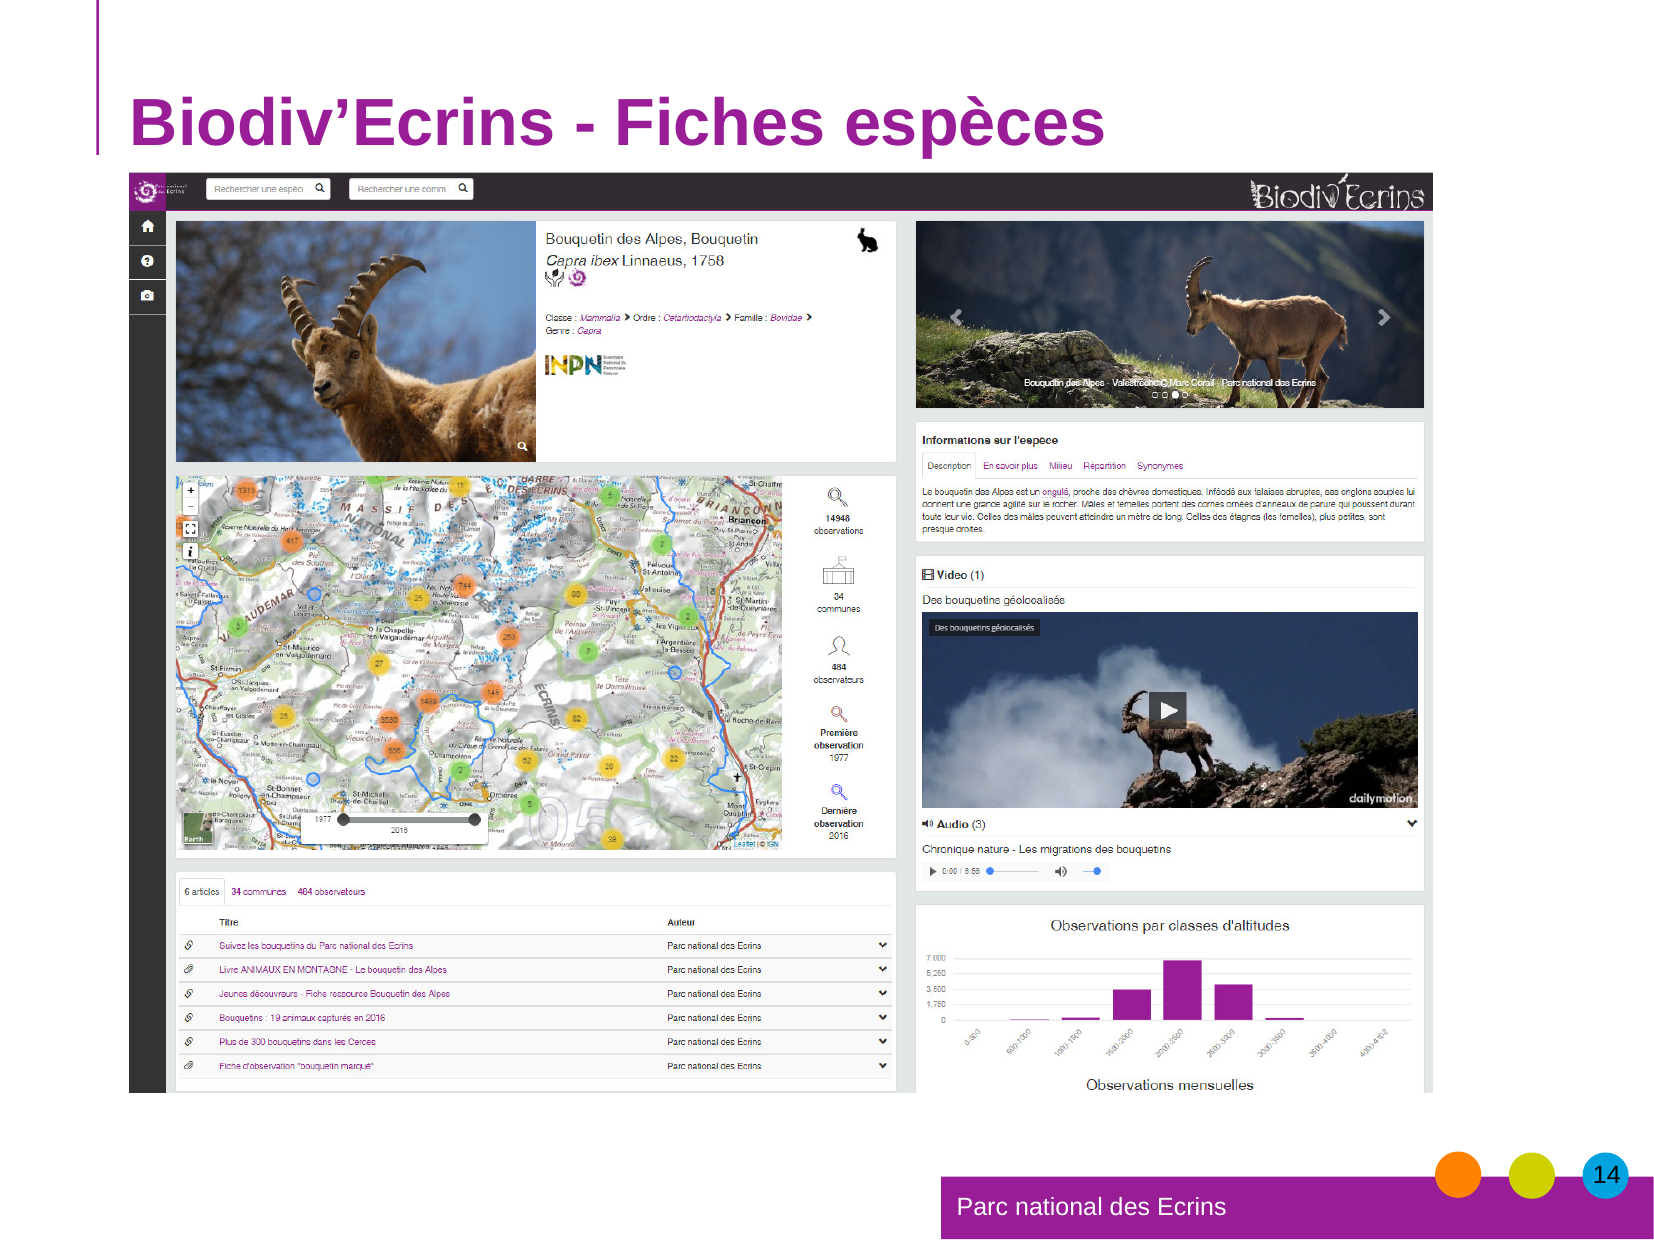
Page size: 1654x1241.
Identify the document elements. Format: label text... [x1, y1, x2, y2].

picture [129, 172, 1433, 1093]
title Biodiv’Ecrins - Fiches espèces [129, 11, 1619, 160]
